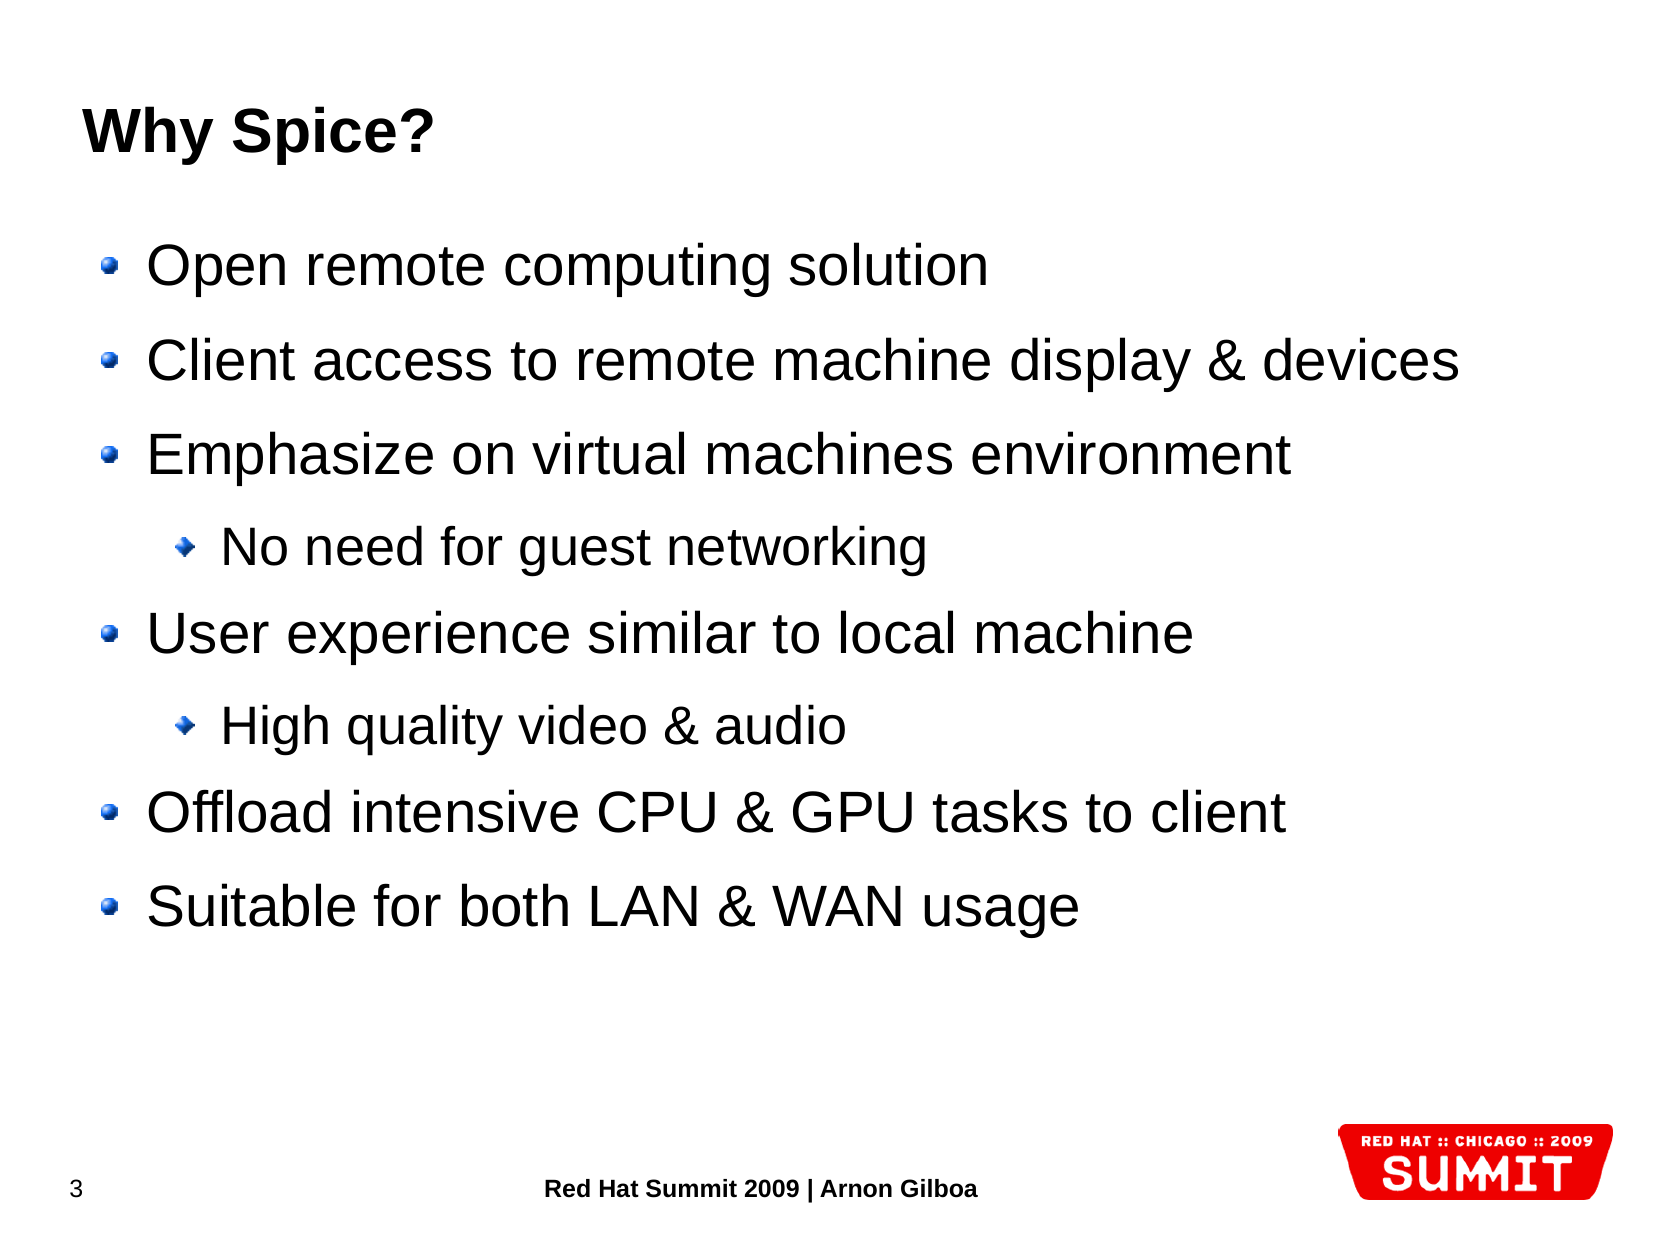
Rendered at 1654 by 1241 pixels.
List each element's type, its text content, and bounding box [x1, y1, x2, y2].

list Open remote computing solution Client access to remote machine display & devices Emphasize on virtual machines environment No need for guest networking User experience similar to local machine High quality video & audio Offload intensive CPU & GPU tasks to client Suitable for both LAN & WAN usage [86, 232, 1576, 1027]
picture [1338, 1124, 1613, 1200]
title Why Spice? [82, 37, 1571, 226]
